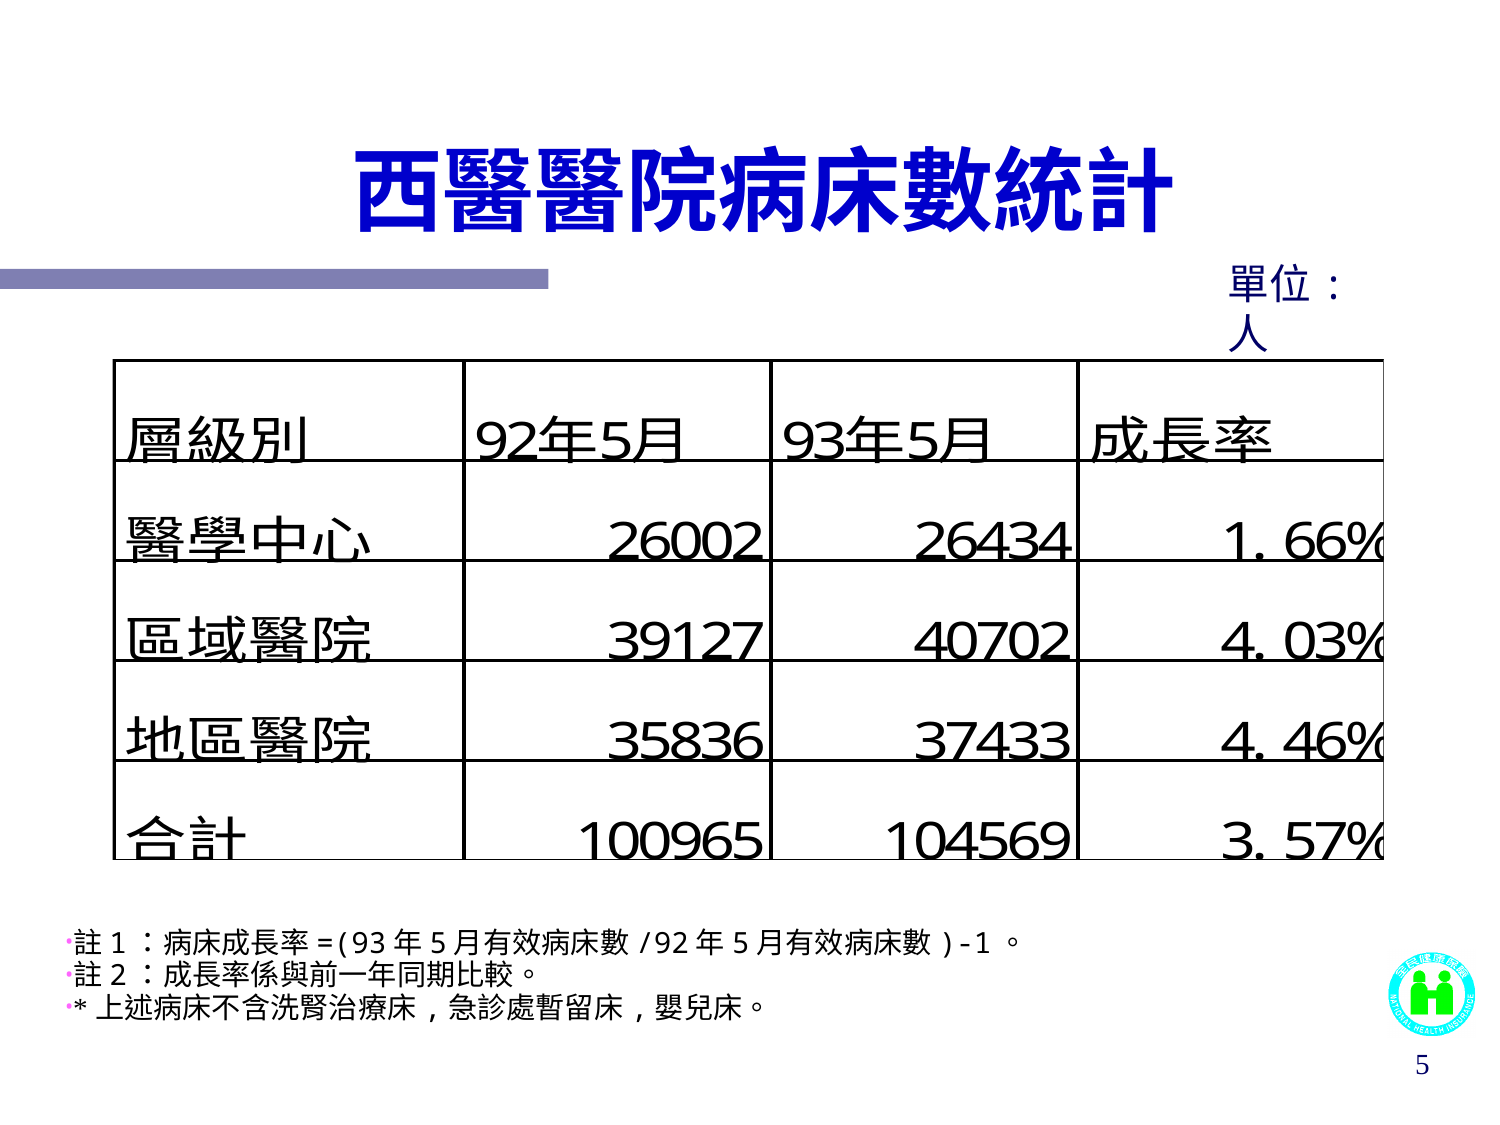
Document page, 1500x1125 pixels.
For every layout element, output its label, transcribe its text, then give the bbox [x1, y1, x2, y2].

text_box [1400, 1037, 1476, 1125]
chart [112, 359, 1388, 863]
text_box 單位:人 [1212, 249, 1413, 316]
text_box 註1：病床成長率=(93年5月有效病床數/92年5月有效病床數)-1。 註2：成長率係與前一年同期比較。 *上述病床不含洗腎治療床,急診處暫留床,嬰兒床。 [50, 924, 1388, 1030]
title 西醫醫院病床數統計 [125, 87, 1404, 251]
